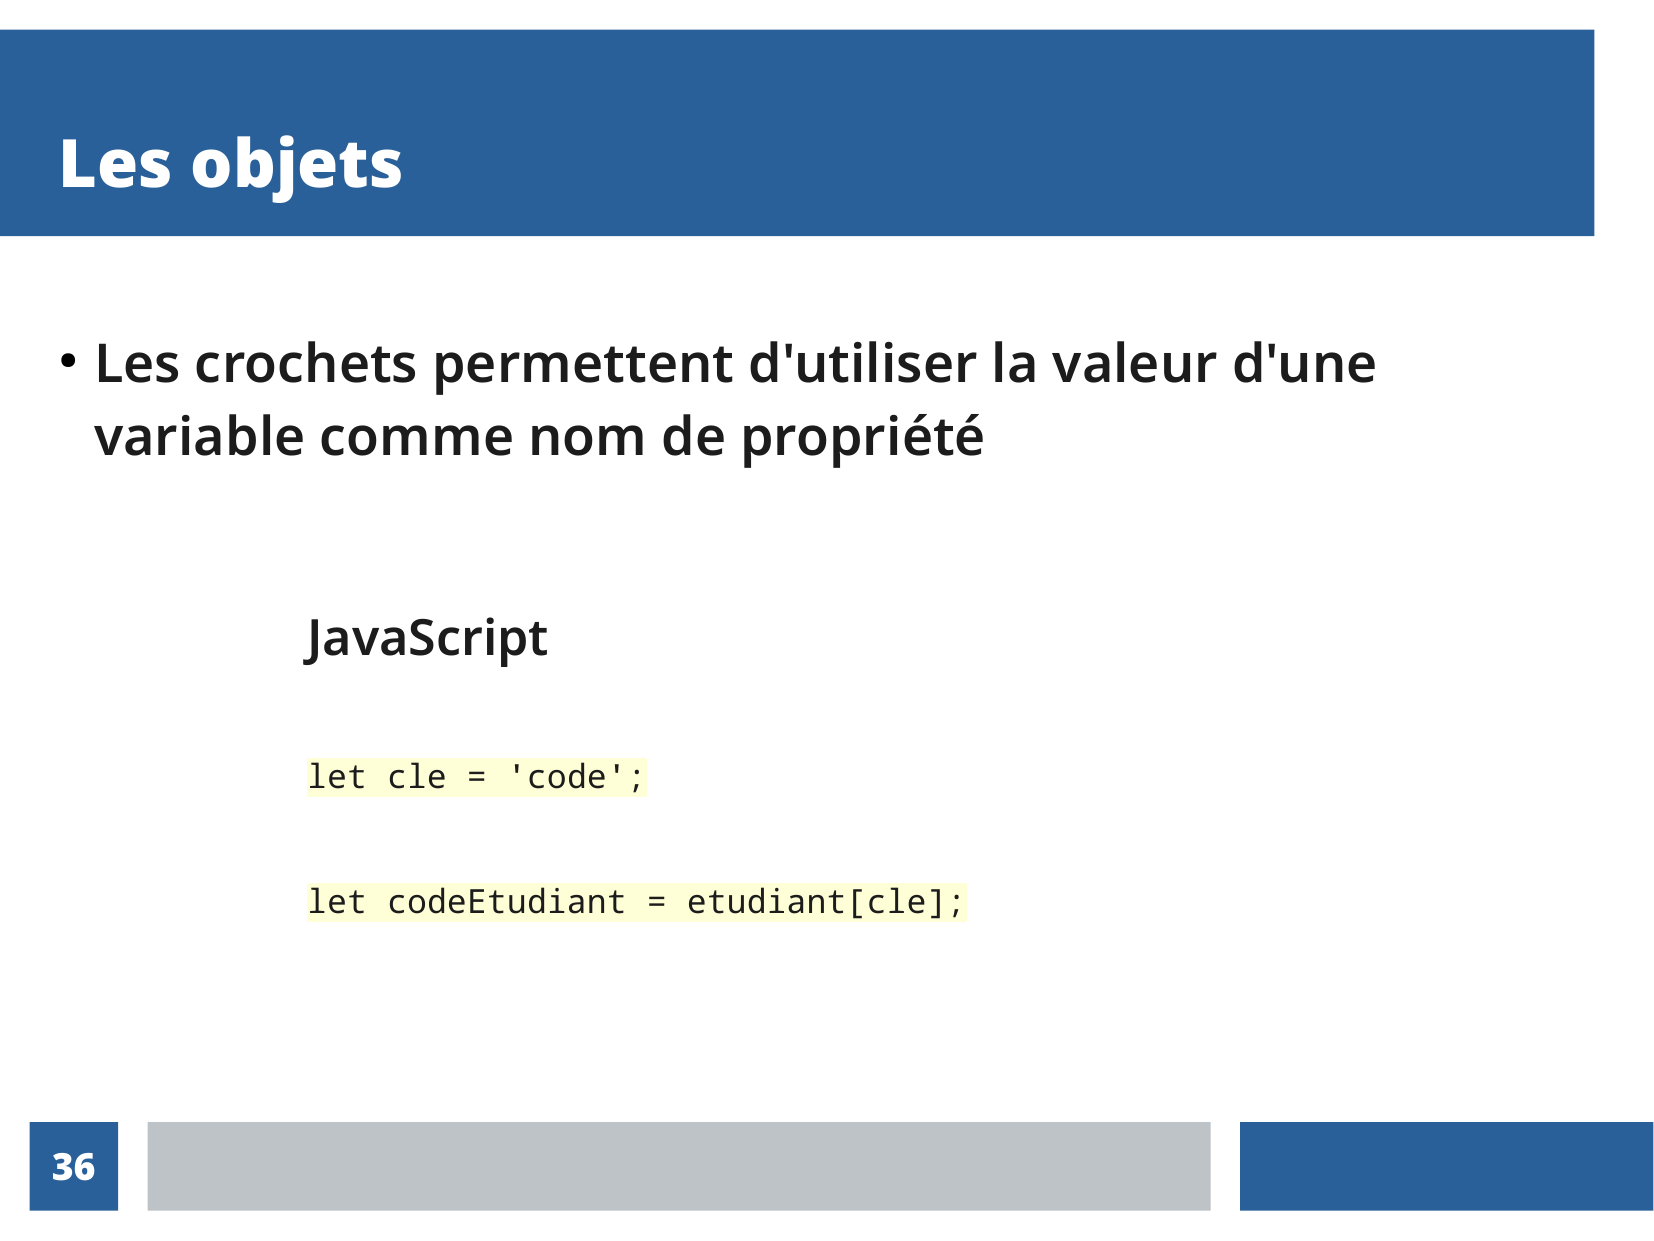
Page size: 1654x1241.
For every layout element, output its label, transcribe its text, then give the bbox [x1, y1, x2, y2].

title Les objets [59, 59, 1595, 207]
list JavaScript let cle = 'code'; let codeEtudiant = etudiant[cle]; [307, 602, 1335, 1099]
list Les crochets permettent d'utiliser la valeur d'une variable comme nom de propriété [59, 324, 1565, 473]
